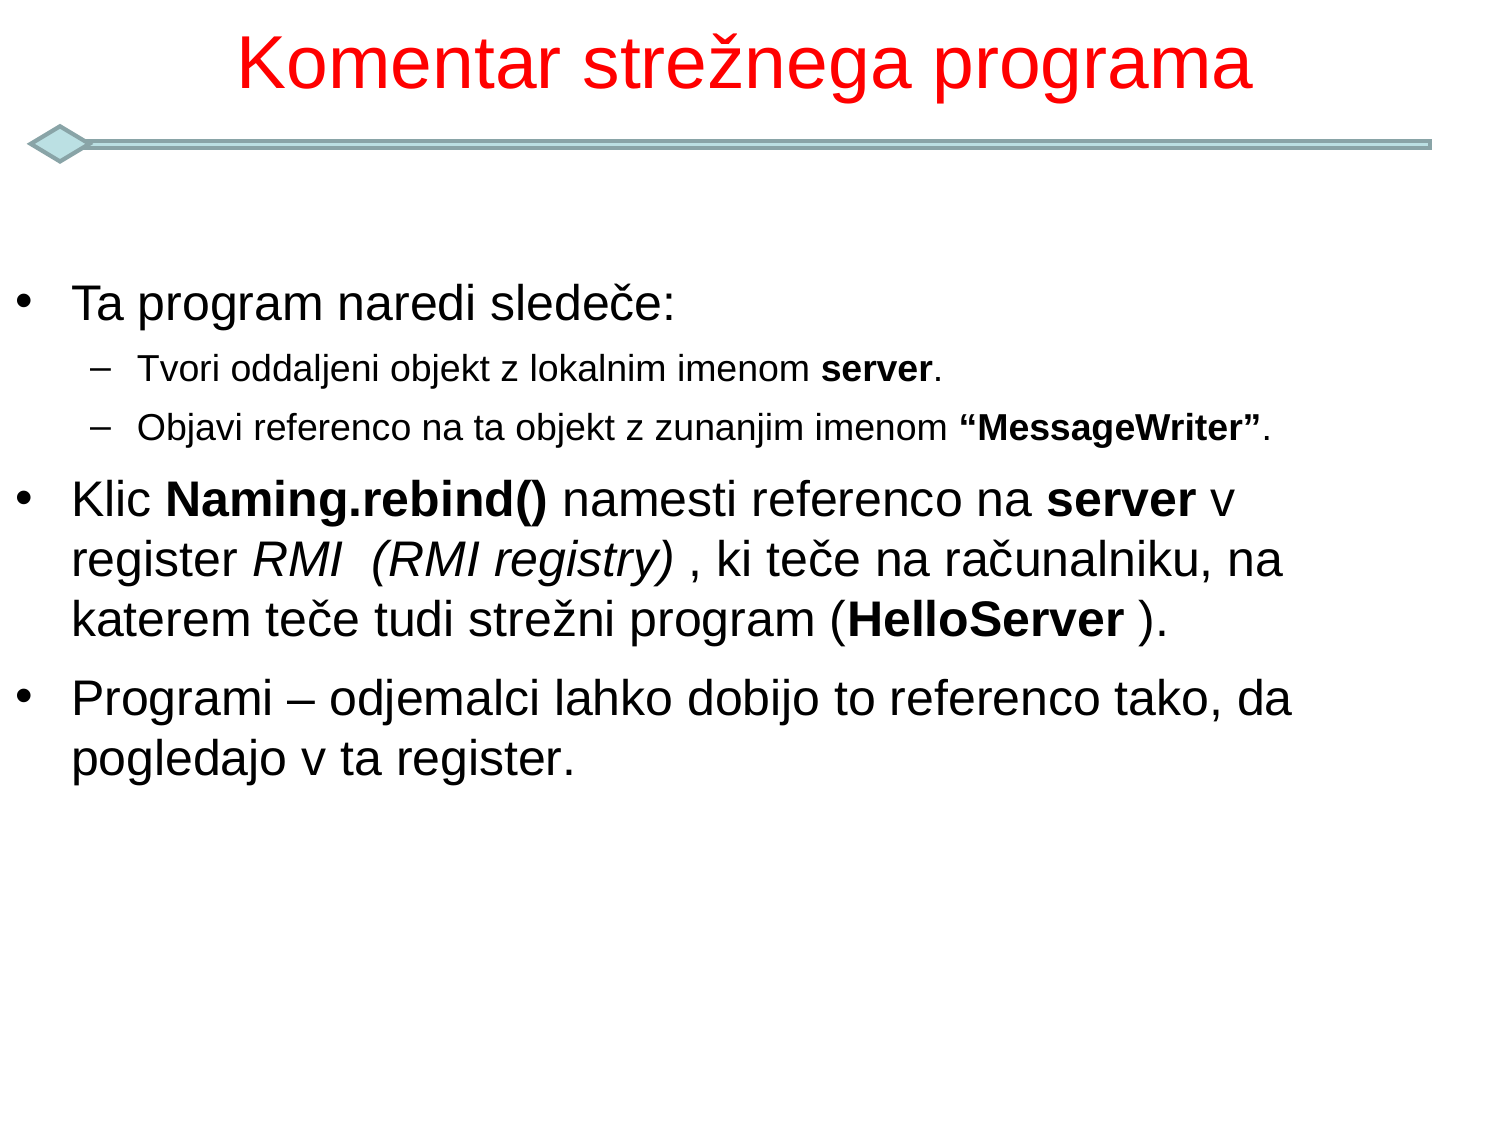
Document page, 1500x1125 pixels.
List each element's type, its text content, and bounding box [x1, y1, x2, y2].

title Komentar strežnega programa [70, 0, 1421, 118]
list Ta program naredi sledeče: Tvori oddaljeni objekt z lokalnim imenom server. Objavi referenco na ta objekt z zunanjim imenom “MessageWriter”. Klic Naming.rebind() namesti referenco na server v register RMI (RMI registry) , ki teče na računalniku, na katerem teče tudi strežni program (HelloServer ). Programi – odjemalci lahko dobijo to referenco tako, da pogledajo v ta register. [0, 262, 1351, 1006]
